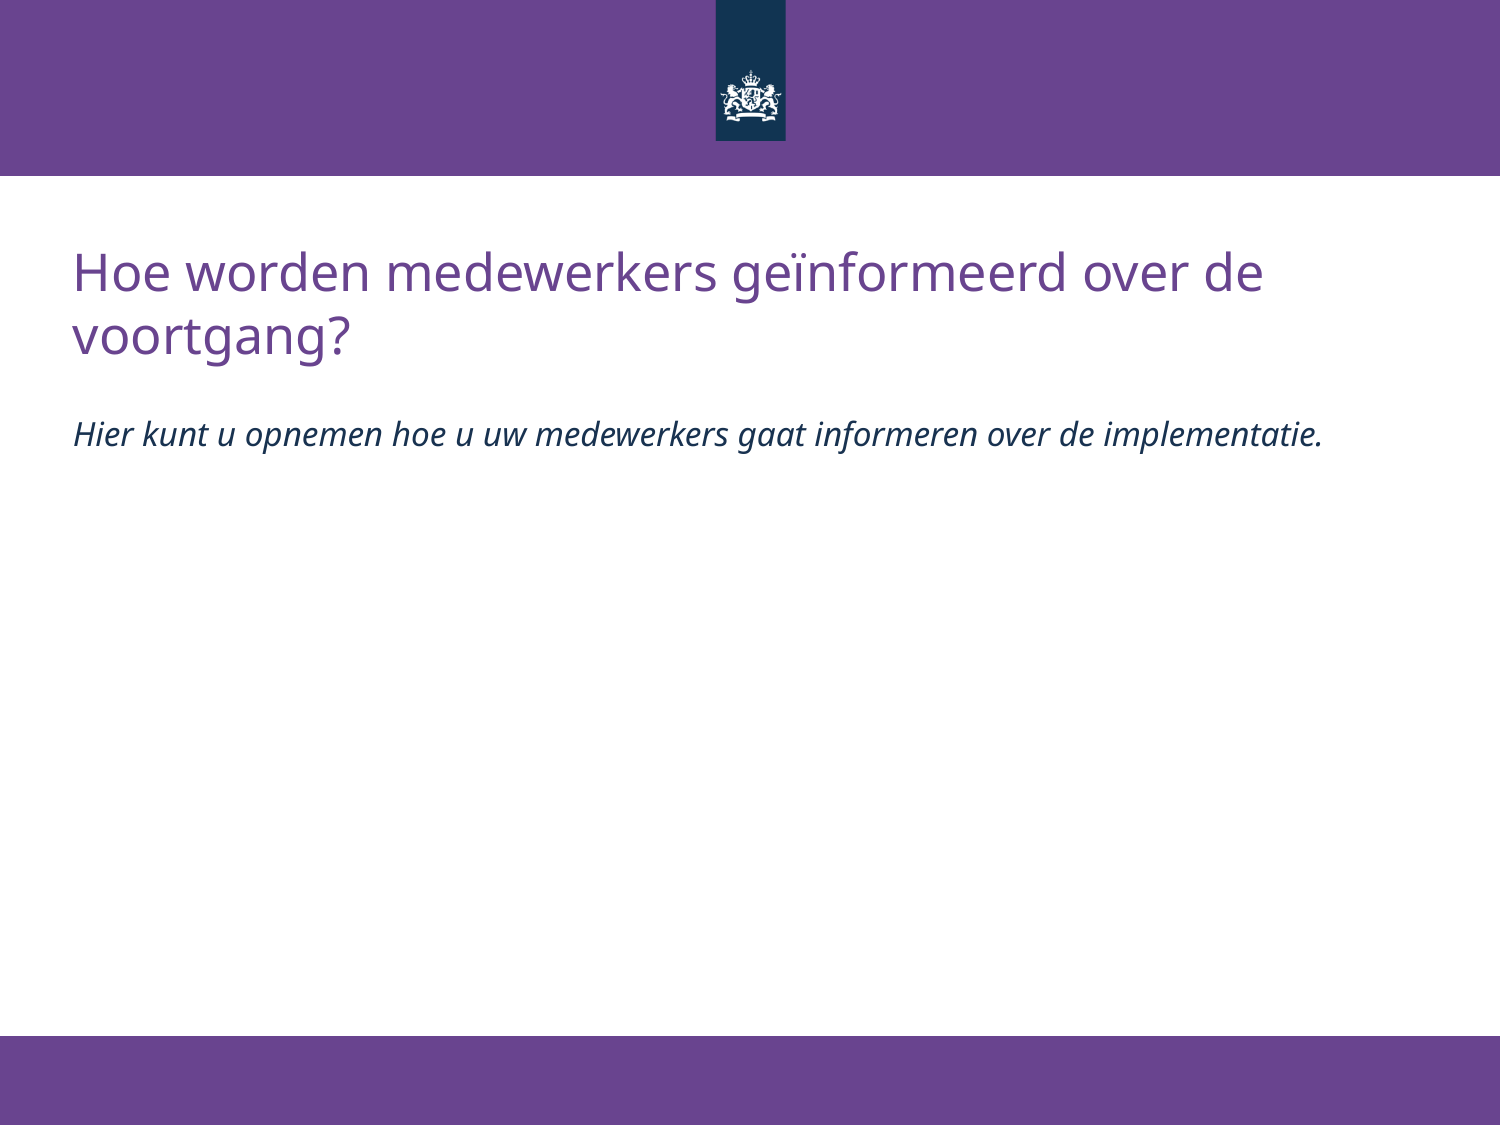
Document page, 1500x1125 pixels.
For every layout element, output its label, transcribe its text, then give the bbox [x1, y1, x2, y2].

picture [0, 0, 1500, 141]
title Hoe worden medewerkers geïnformeerd over de voortgang? [57, 232, 1408, 386]
list Hier kunt u opnemen hoe u uw medewerkers gaat informeren over de implementatie. [57, 405, 1408, 988]
